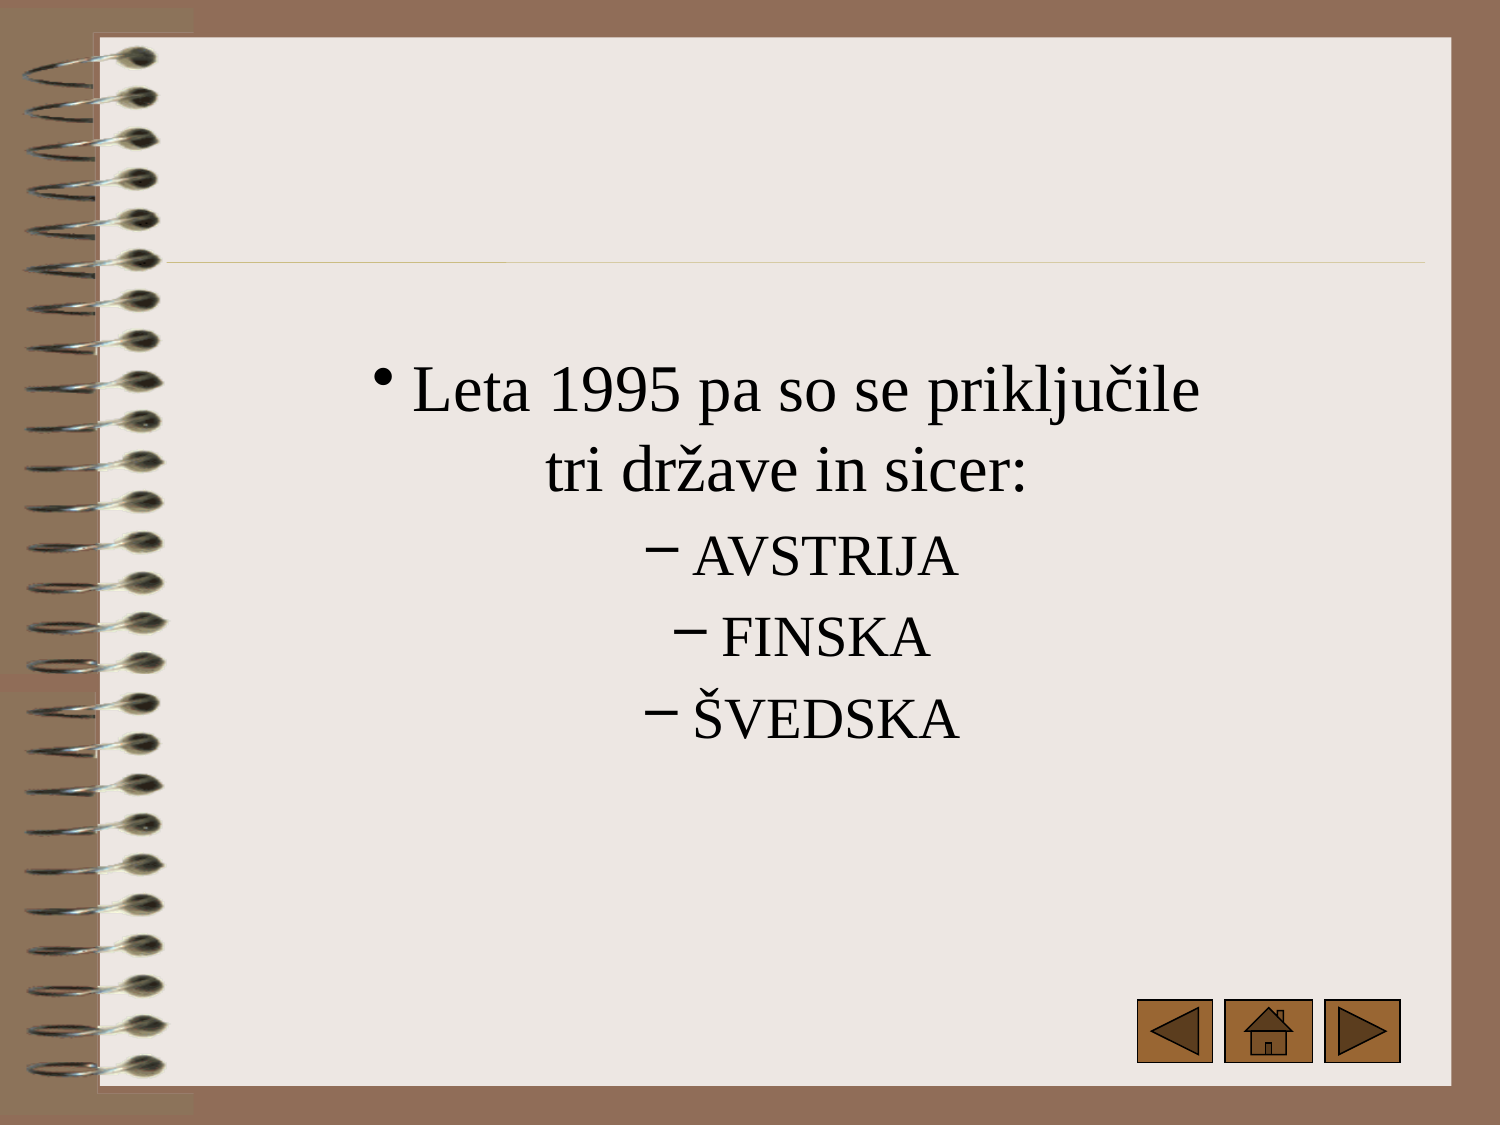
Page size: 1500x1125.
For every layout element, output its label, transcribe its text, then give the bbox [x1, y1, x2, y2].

text_box [1224, 999, 1313, 1063]
text_box [1324, 999, 1400, 1063]
list Leta 1995 pa so se priključile tri države in sicer: AVSTRIJA FINSKA ŠVEDSKA [350, 337, 1225, 825]
picture [0, 692, 194, 1115]
picture [0, 8, 194, 674]
text_box [1137, 999, 1213, 1063]
